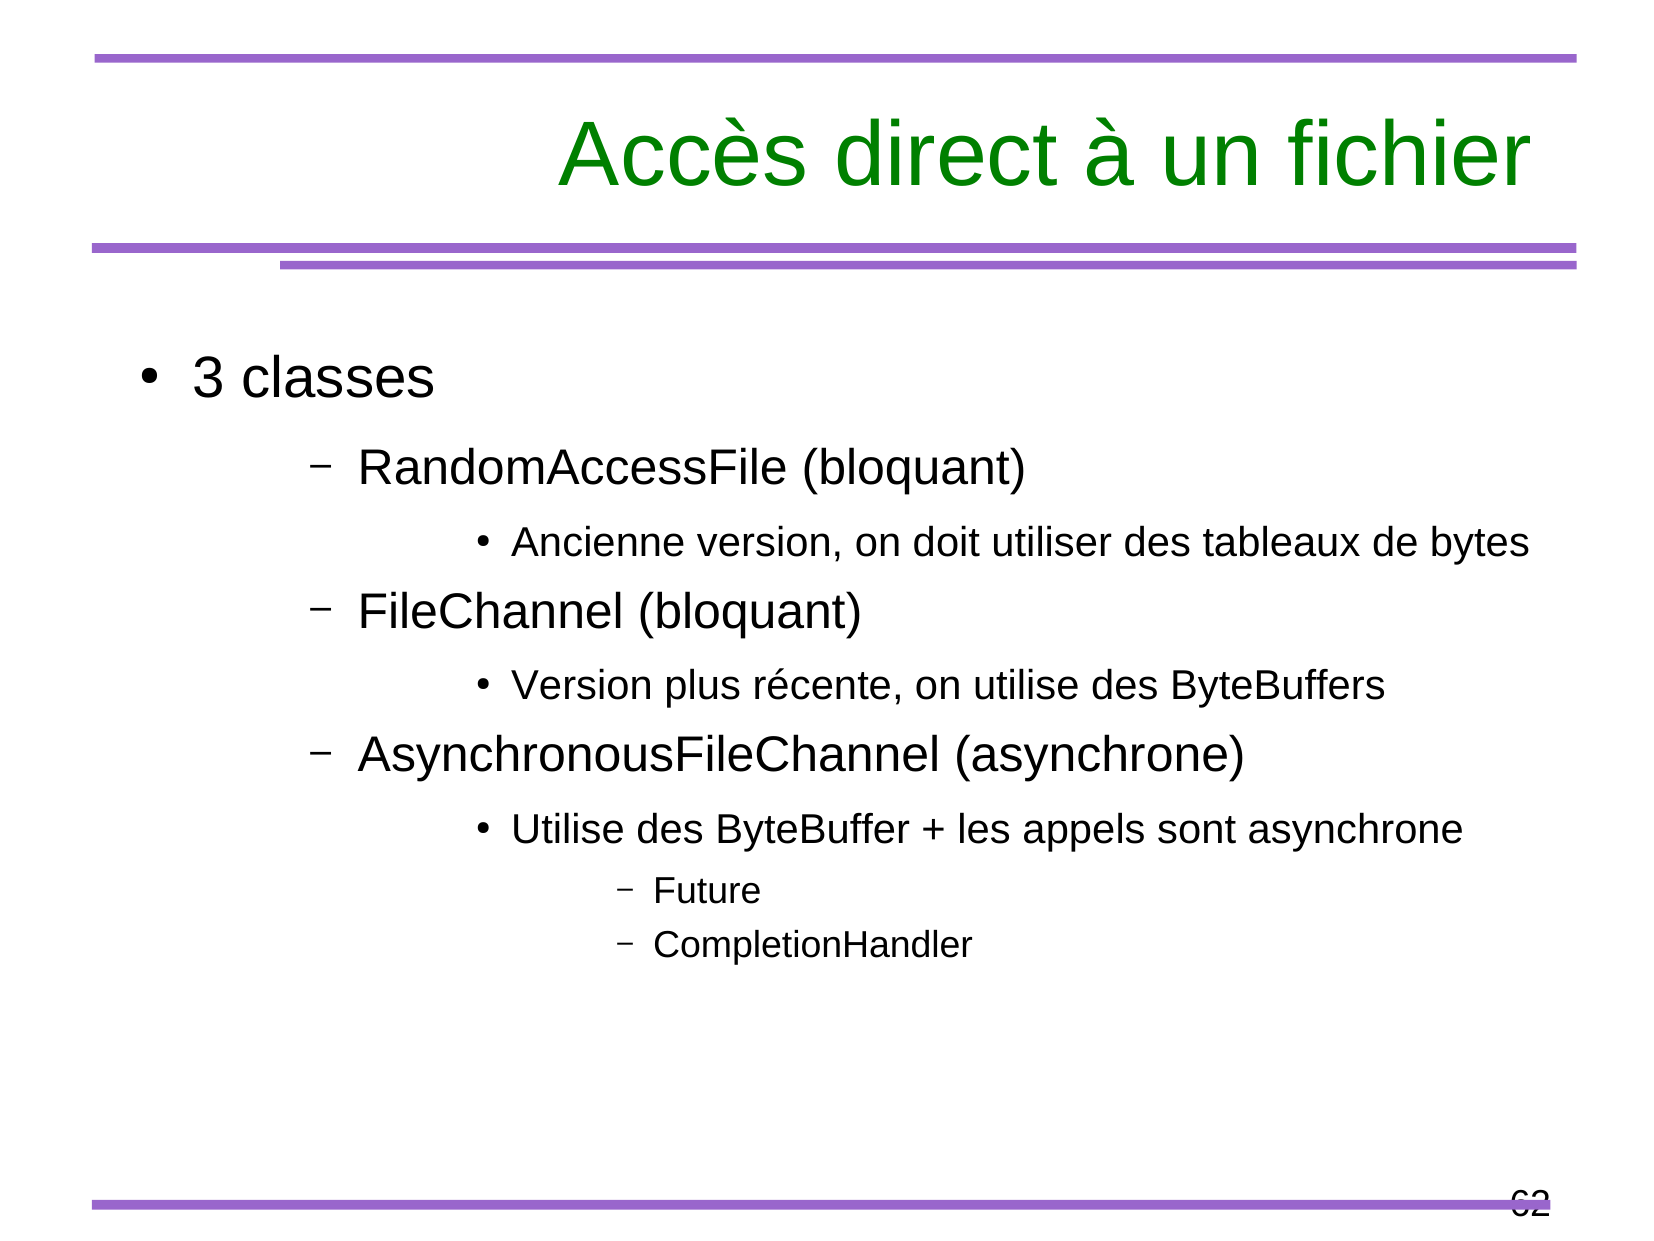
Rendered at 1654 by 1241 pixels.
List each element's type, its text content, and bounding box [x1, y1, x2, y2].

list 3 classes RandomAccessFile (bloquant) Ancienne version, on doit utiliser des tableaux de bytes FileChannel (bloquant) Version plus récente, on utilise des ByteBuffers AsynchronousFileChannel (asynchrone) Utilise des ByteBuffer + les appels sont asynchrone Future CompletionHandler [121, 344, 1534, 1127]
title Accès direct à un fichier [121, 49, 1534, 257]
